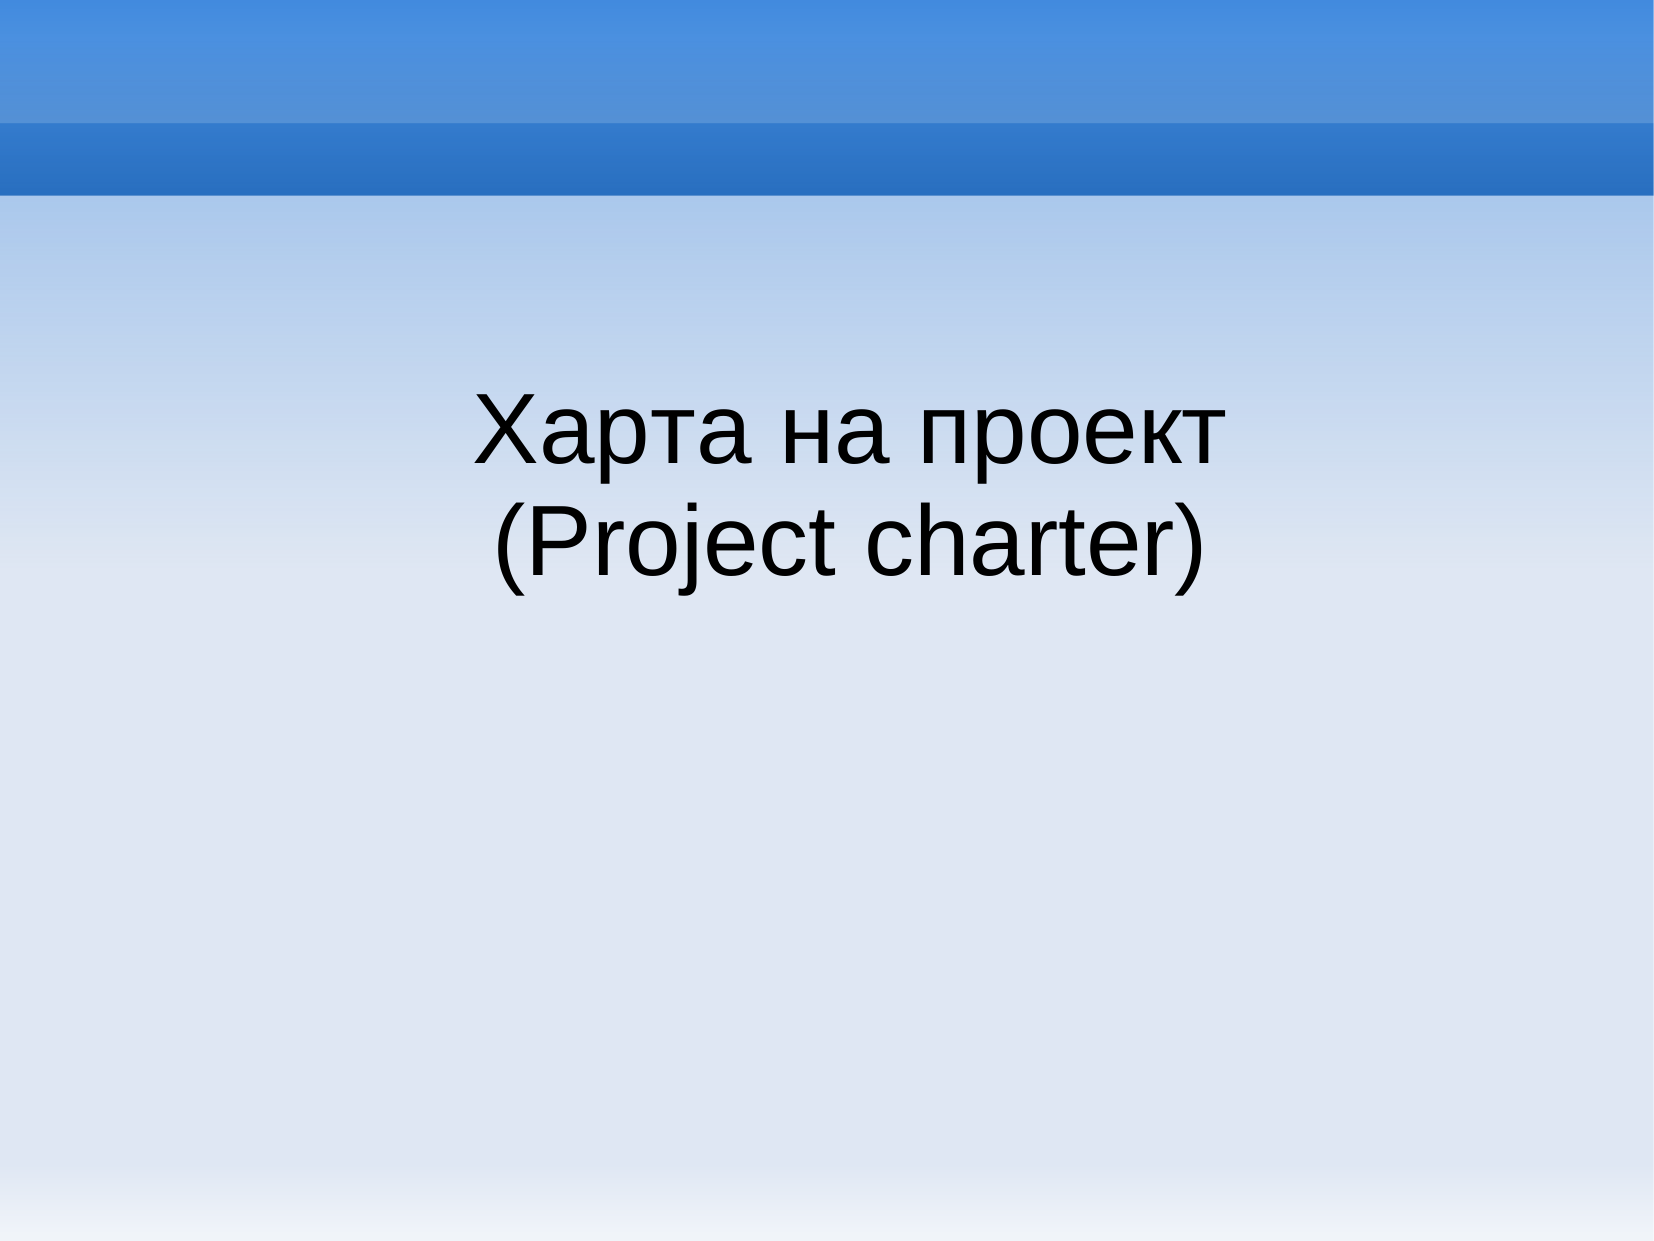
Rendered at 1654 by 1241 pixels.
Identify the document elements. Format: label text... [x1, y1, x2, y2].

subtitle Харта на проект (Project charter) [106, 88, 1595, 1198]
picture [0, 0, 1654, 1241]
